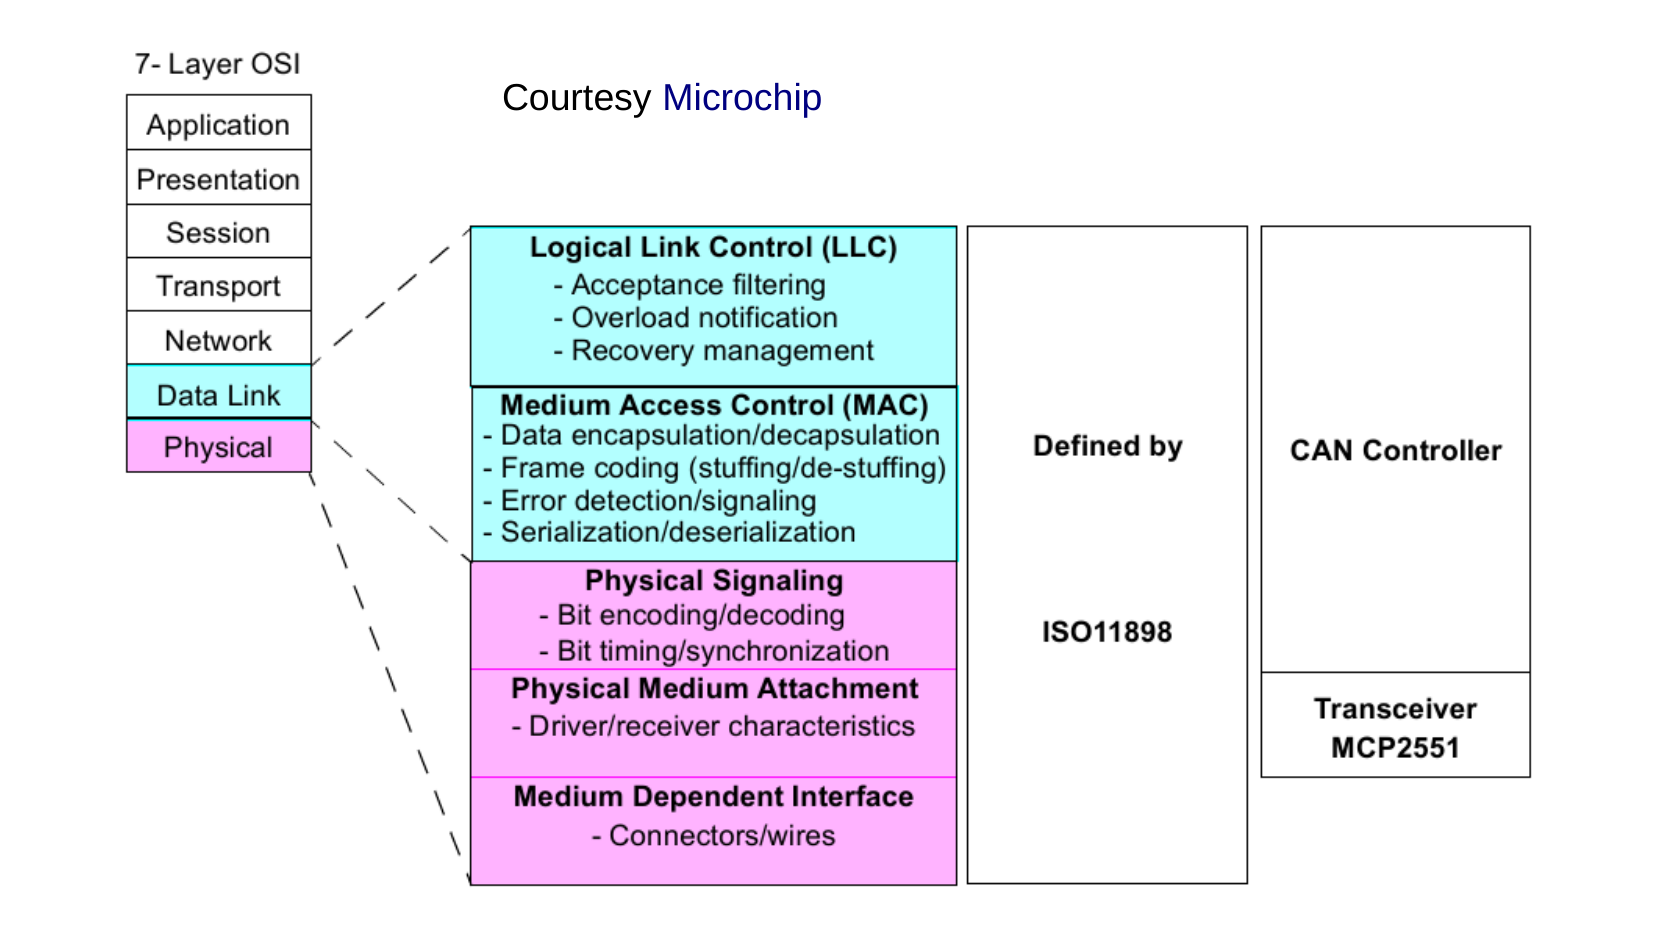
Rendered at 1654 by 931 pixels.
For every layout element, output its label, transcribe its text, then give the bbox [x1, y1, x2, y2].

picture [81, 27, 1575, 905]
text_box Courtesy Microchip [487, 68, 1402, 126]
